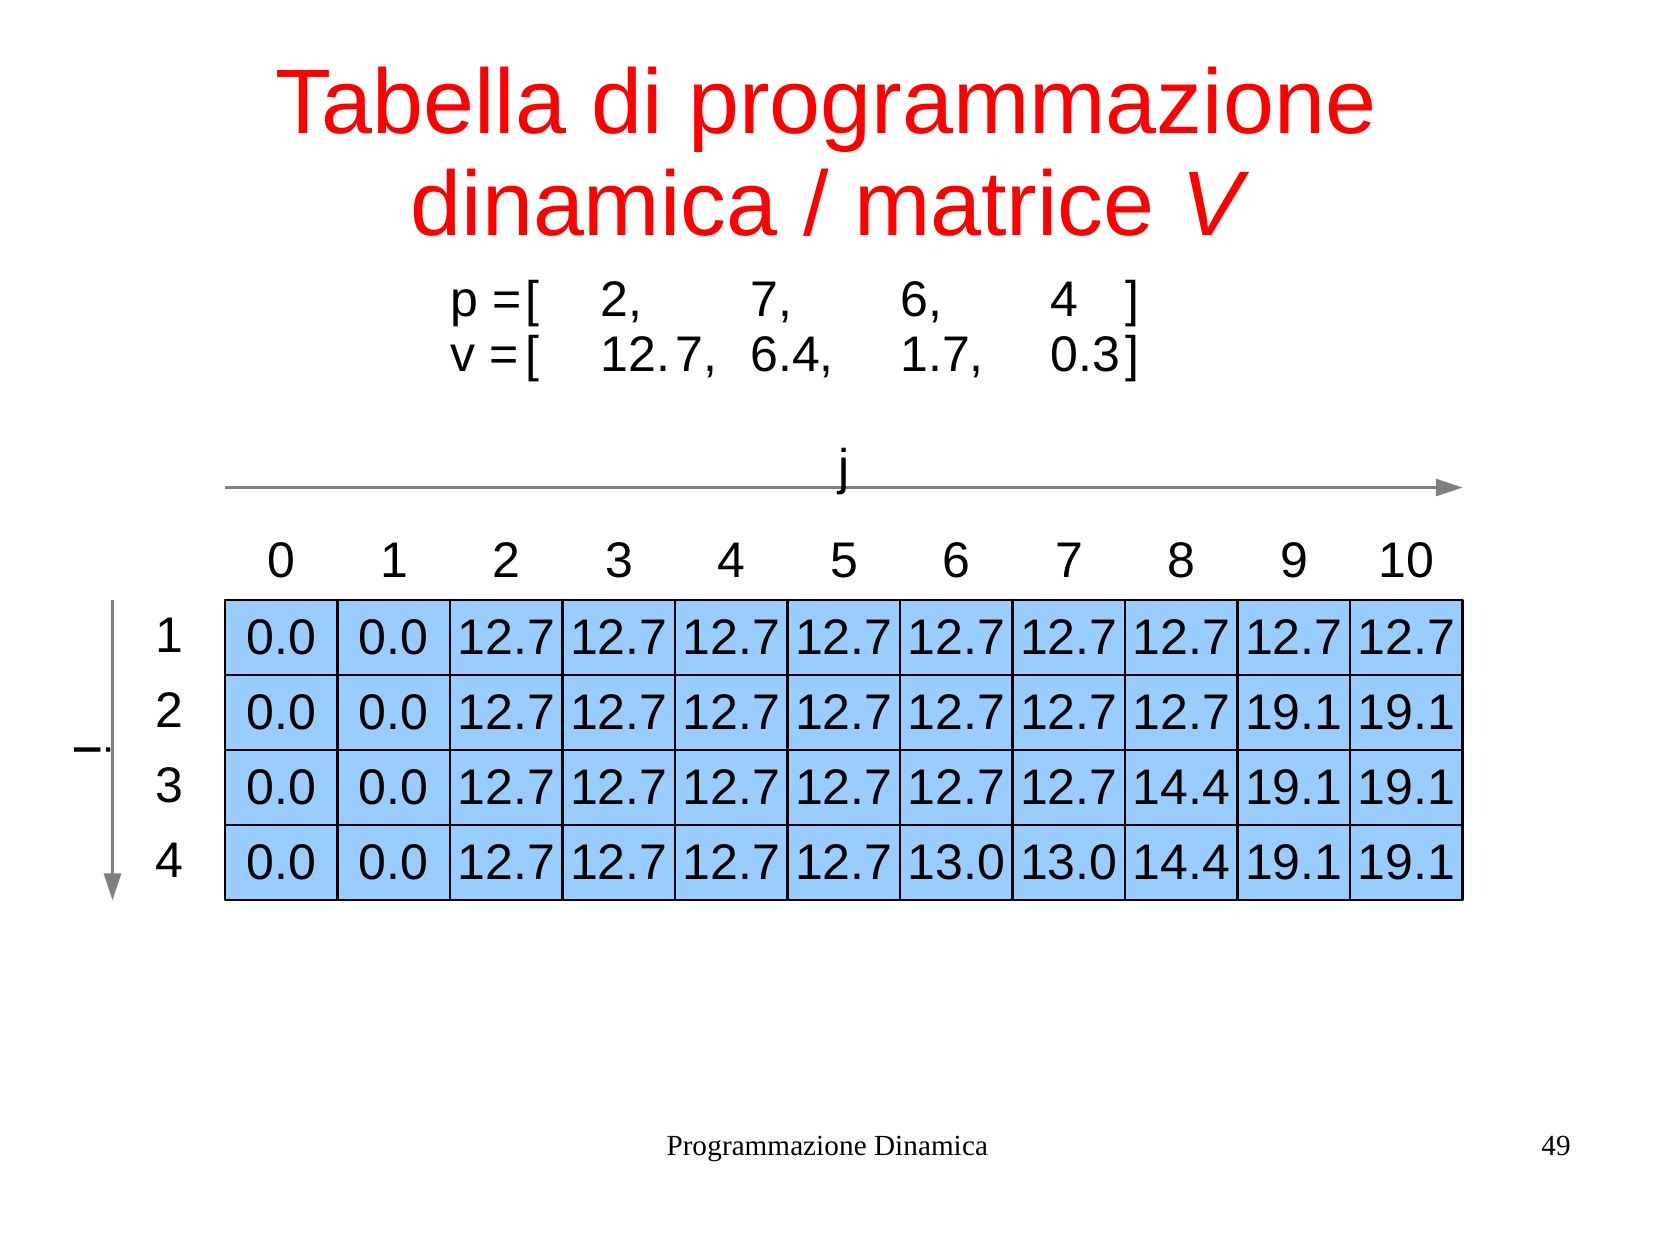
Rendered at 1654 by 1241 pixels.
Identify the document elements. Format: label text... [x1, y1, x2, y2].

text_box 0 [225, 525, 337, 597]
text_box 0.0 [225, 825, 337, 901]
text_box 19.1 [1350, 751, 1463, 826]
text_box 5 [787, 525, 900, 597]
text_box 12.7 [900, 675, 1012, 750]
text_box p = [ 2, 7, 6, 4 ] v = [ 12. 7, 6.4, 1.7, 0.3 ] [435, 263, 1155, 391]
text_box 3 [562, 525, 675, 597]
text_box 0.0 [337, 675, 450, 750]
text_box 12.7 [562, 600, 675, 675]
text_box 0.0 [337, 825, 450, 901]
text_box 12.7 [900, 750, 1012, 825]
text_box 12.7 [450, 675, 562, 750]
text_box 12.7 [675, 825, 787, 901]
text_box 12.7 [451, 600, 562, 675]
text_box 9 [1237, 525, 1350, 597]
text_box 6 [900, 525, 1012, 597]
text_box 12.7 [1012, 750, 1125, 825]
text_box 13.0 [900, 825, 1012, 901]
text_box 12.7 [450, 750, 562, 825]
text_box 2 [450, 525, 562, 597]
text_box 12.7 [562, 750, 675, 825]
text_box 13.0 [1012, 825, 1125, 901]
text_box 12.7 [787, 750, 900, 825]
text_box 1 [337, 525, 450, 597]
text_box 4 [675, 525, 787, 597]
text_box 12.7 [787, 825, 900, 901]
text_box 3 [114, 750, 226, 822]
text_box 0.0 [225, 675, 337, 750]
text_box 12.7 [787, 675, 900, 750]
text_box 12.7 [562, 675, 675, 750]
text_box 12.7 [675, 600, 787, 675]
text_box 14.4 [1125, 751, 1237, 825]
text_box 10 [1350, 525, 1463, 597]
text_box 0.0 [225, 750, 337, 825]
title Tabella di programmazione dinamica / matrice V [82, 49, 1571, 257]
text_box 14.4 [1125, 825, 1237, 901]
text_box 0.0 [225, 600, 337, 675]
text_box 12.7 [1012, 675, 1125, 750]
text_box 12.7 [1125, 600, 1237, 675]
text_box 2 [114, 675, 226, 747]
text_box 19.1 [1237, 750, 1350, 826]
text_box 12.7 [1237, 600, 1350, 675]
text_box 4 [114, 825, 226, 897]
text_box 12.7 [1012, 600, 1125, 675]
text_box 0.0 [337, 750, 450, 825]
text_box 19.1 [1350, 826, 1463, 901]
text_box 12.7 [1125, 675, 1237, 751]
text_box 12.7 [787, 600, 900, 675]
text_box 12.7 [1350, 600, 1463, 676]
text_box 0.0 [337, 600, 451, 675]
text_box 1 [114, 600, 226, 672]
text_box 12.7 [675, 750, 787, 825]
text_box 12.7 [900, 600, 1012, 675]
text_box 7 [1012, 525, 1125, 597]
text_box 12.7 [450, 825, 562, 901]
text_box 12.7 [562, 825, 675, 901]
text_box 8 [1125, 525, 1237, 597]
text_box 19.1 [1237, 675, 1350, 750]
text_box 19.1 [1237, 826, 1350, 901]
text_box 19.1 [1350, 676, 1463, 751]
text_box 12.7 [675, 675, 787, 750]
